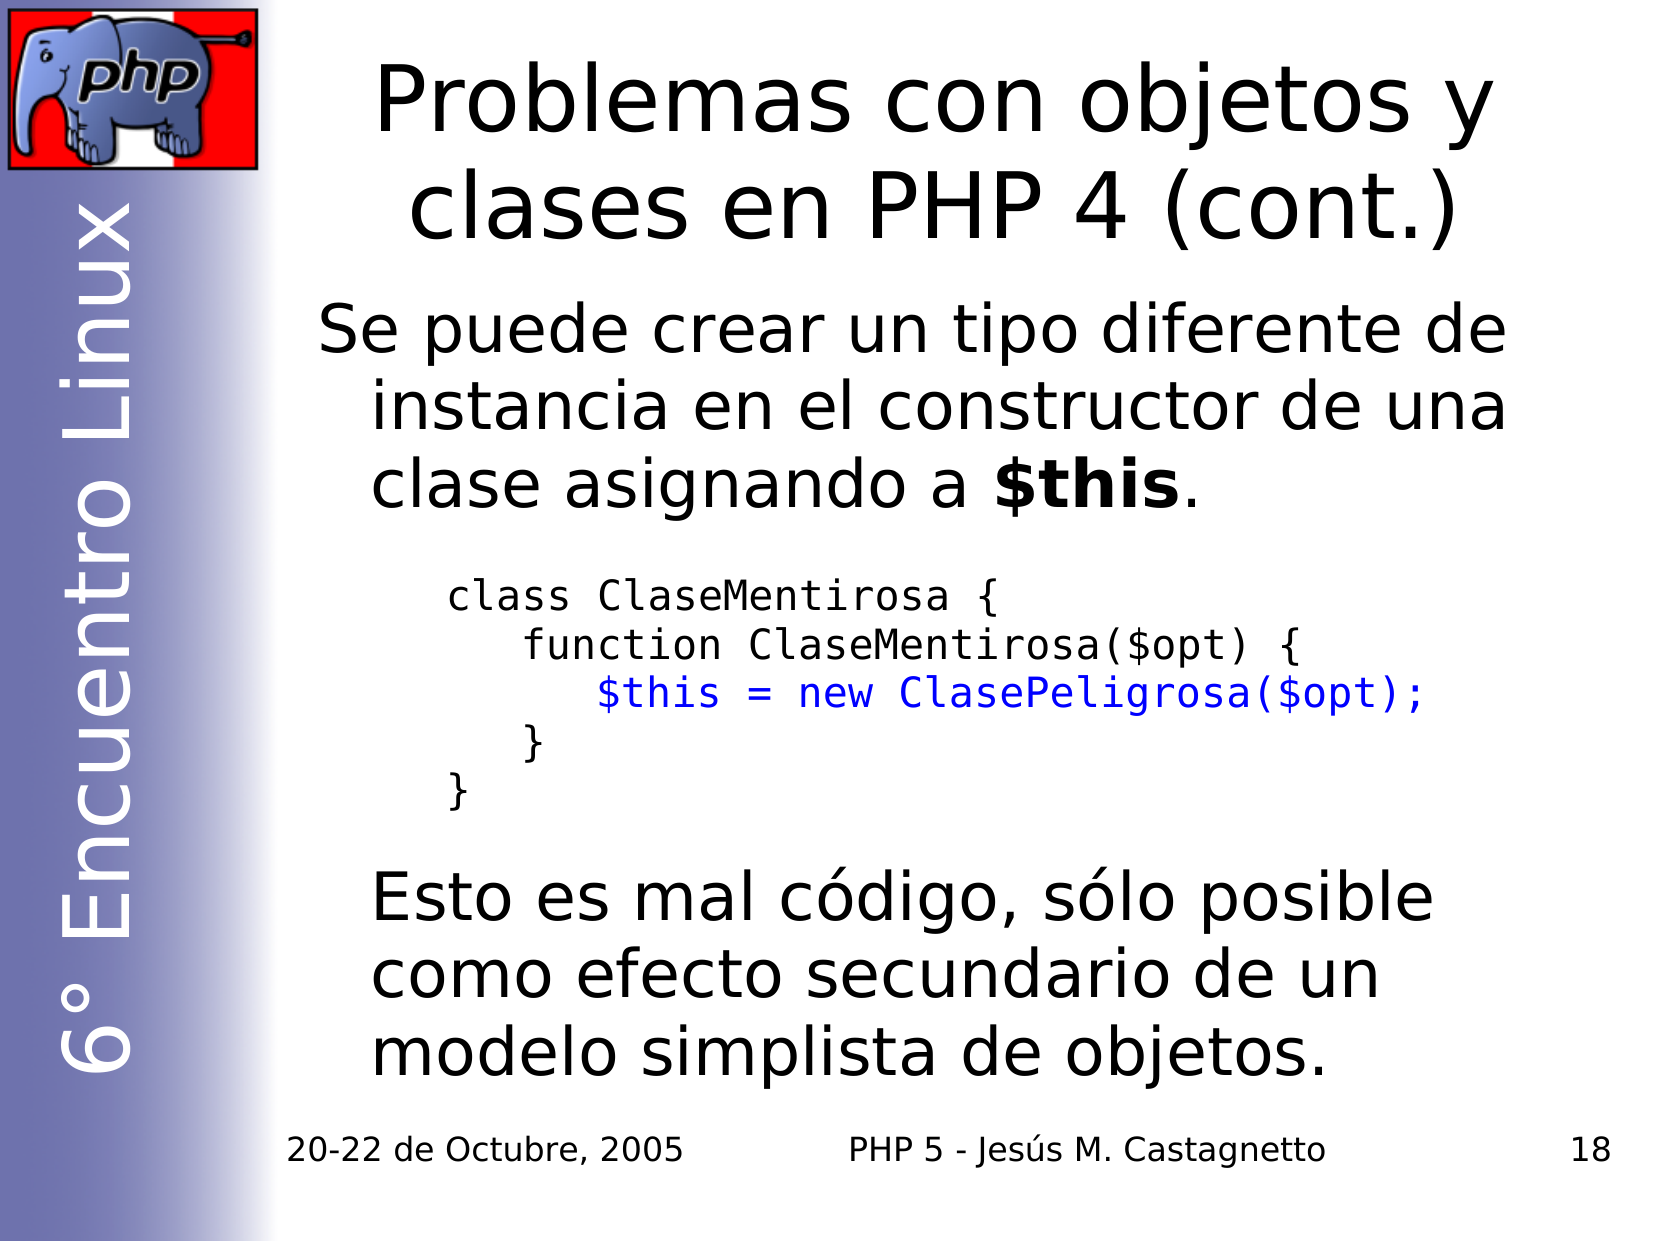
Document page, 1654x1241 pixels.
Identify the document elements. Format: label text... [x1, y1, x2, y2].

picture [0, 0, 1654, 1241]
title Problemas con objetos y clases en PHP 4 (cont.) [300, 45, 1571, 261]
list Se puede crear un tipo diferente de instancia en el constructor de una clase asignando a $this. class ClaseMentirosa { function ClaseMentirosa($opt) { $this = new ClasePeligrosa($opt); } } Esto es mal código, sólo posible como efecto secundario de un modelo simplista de objetos. [300, 290, 1571, 1109]
